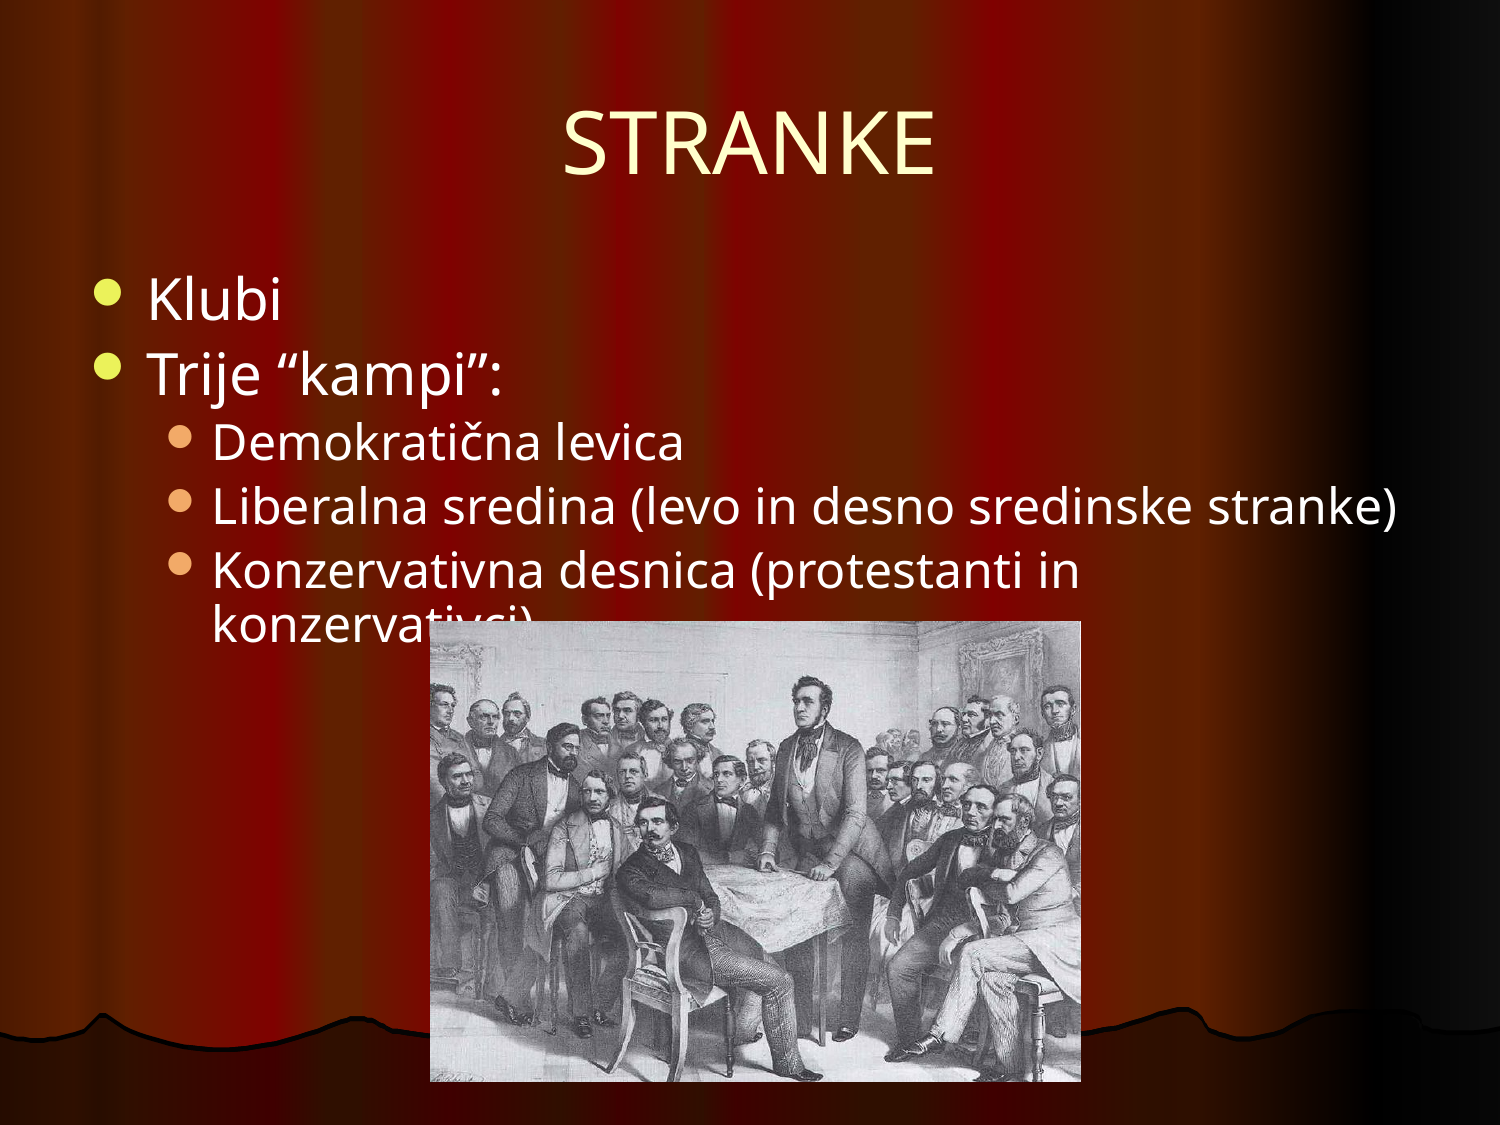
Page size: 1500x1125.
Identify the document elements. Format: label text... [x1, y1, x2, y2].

list Klubi Trije “kampi”: Demokratična levica Liberalna sredina (levo in desno sredinske stranke) Konzervativna desnica (protestanti in konzervativci) [75, 262, 1425, 622]
title STRANKE [75, 45, 1425, 233]
picture [430, 621, 1081, 1082]
